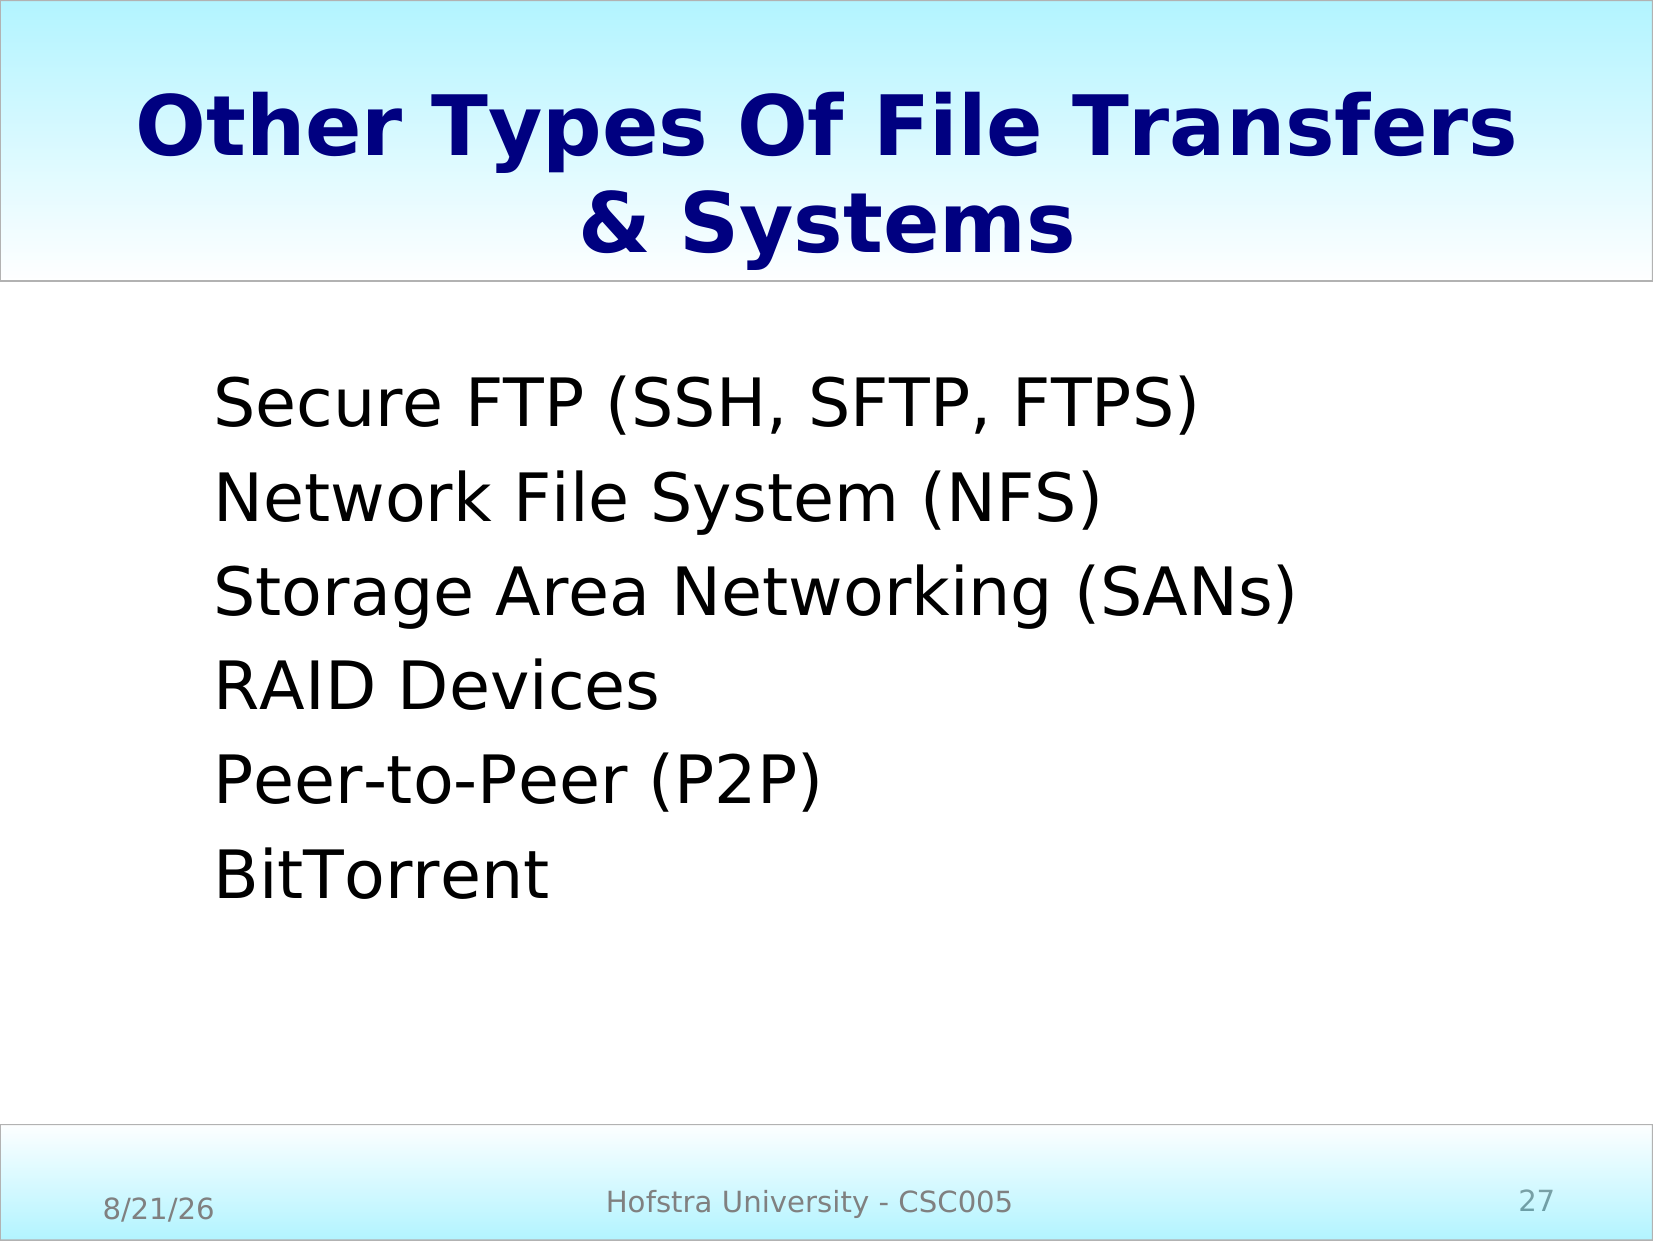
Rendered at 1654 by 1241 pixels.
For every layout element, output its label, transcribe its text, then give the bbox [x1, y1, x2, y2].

list Secure FTP (SSH, SFTP, FTPS) Network File System (NFS) Storage Area Networking (SANs) RAID Devices Peer-to-Peer (P2P) BitTorrent [213, 364, 1619, 1095]
title Other Types Of File Transfers & Systems [78, 78, 1576, 273]
